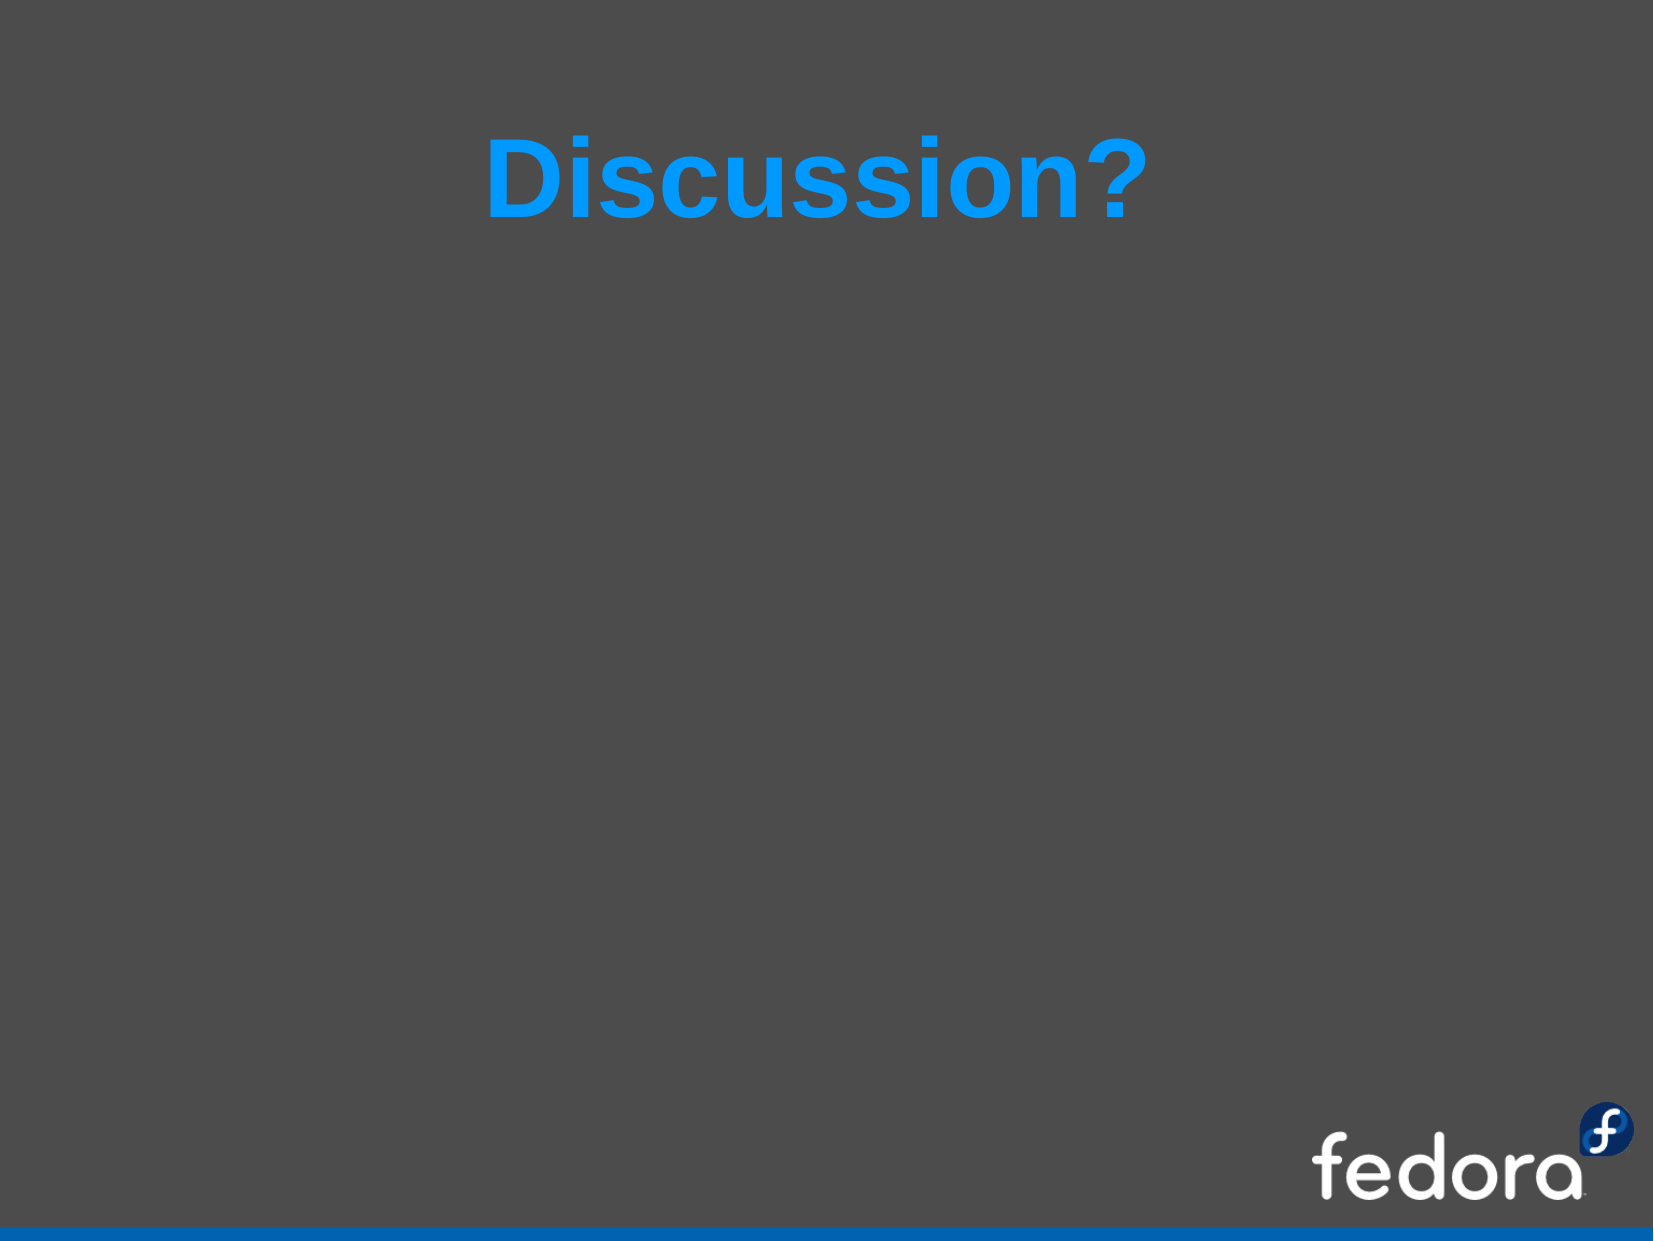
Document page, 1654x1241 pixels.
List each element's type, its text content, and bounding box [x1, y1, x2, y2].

picture [1312, 1102, 1634, 1200]
title Discussion? [112, 75, 1524, 283]
